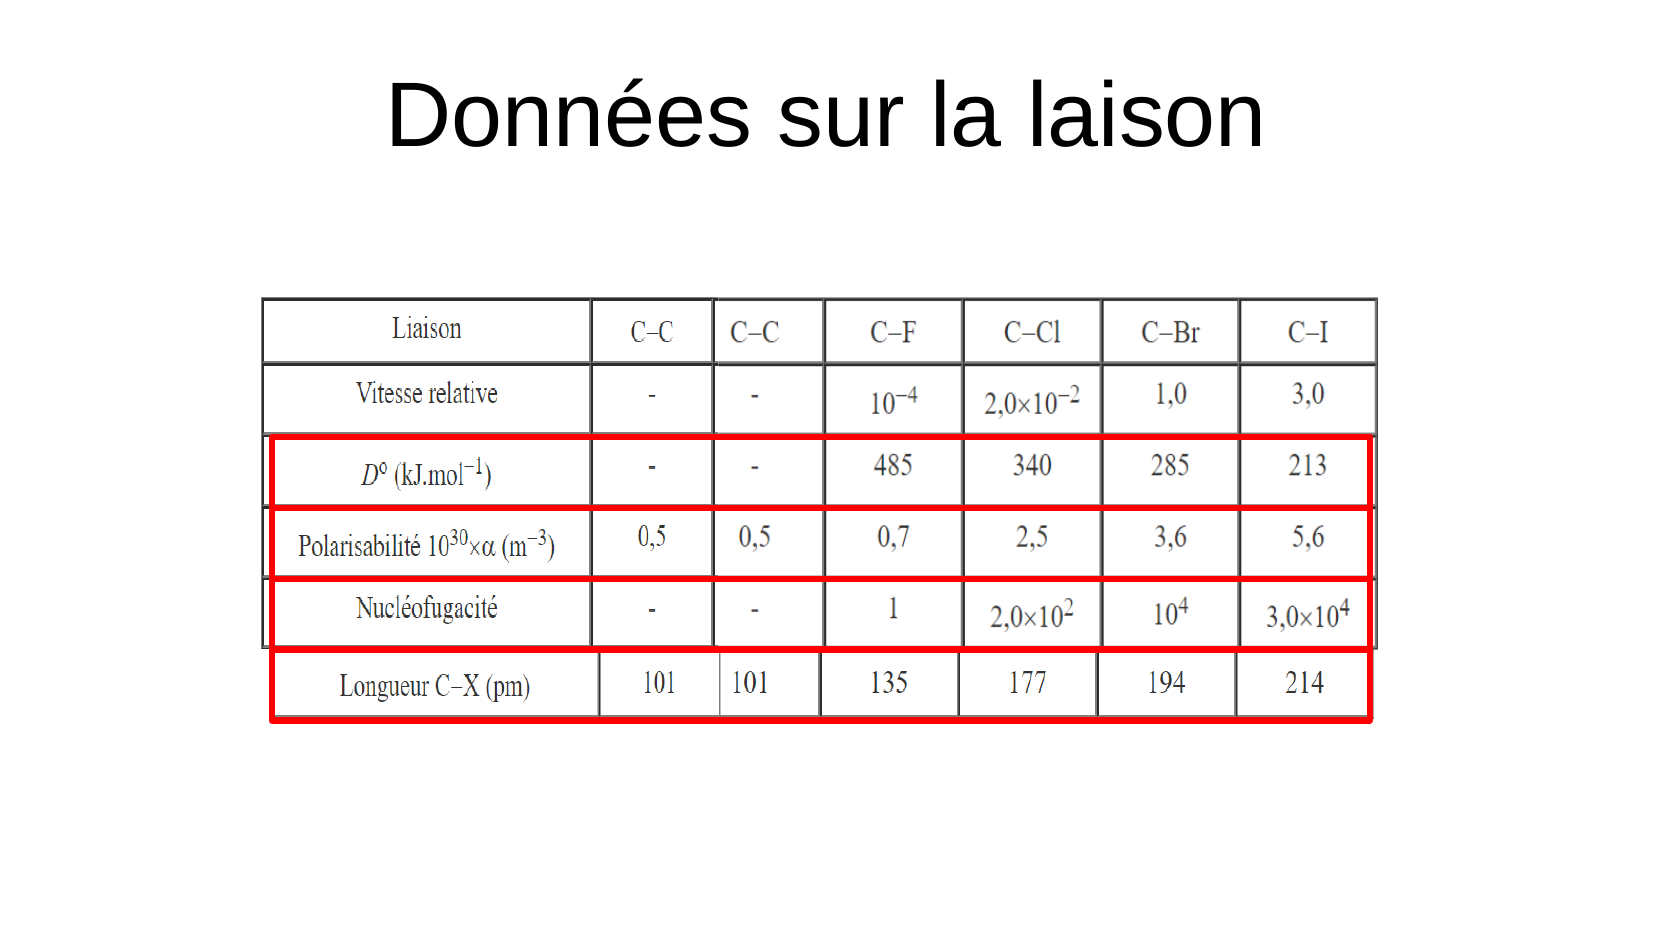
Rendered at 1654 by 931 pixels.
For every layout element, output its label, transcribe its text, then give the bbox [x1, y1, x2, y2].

picture [275, 582, 1367, 646]
picture [275, 653, 1367, 717]
picture [236, 271, 1400, 719]
picture [275, 511, 1367, 576]
title Données sur la laison [82, 37, 1571, 193]
picture [275, 440, 1367, 505]
